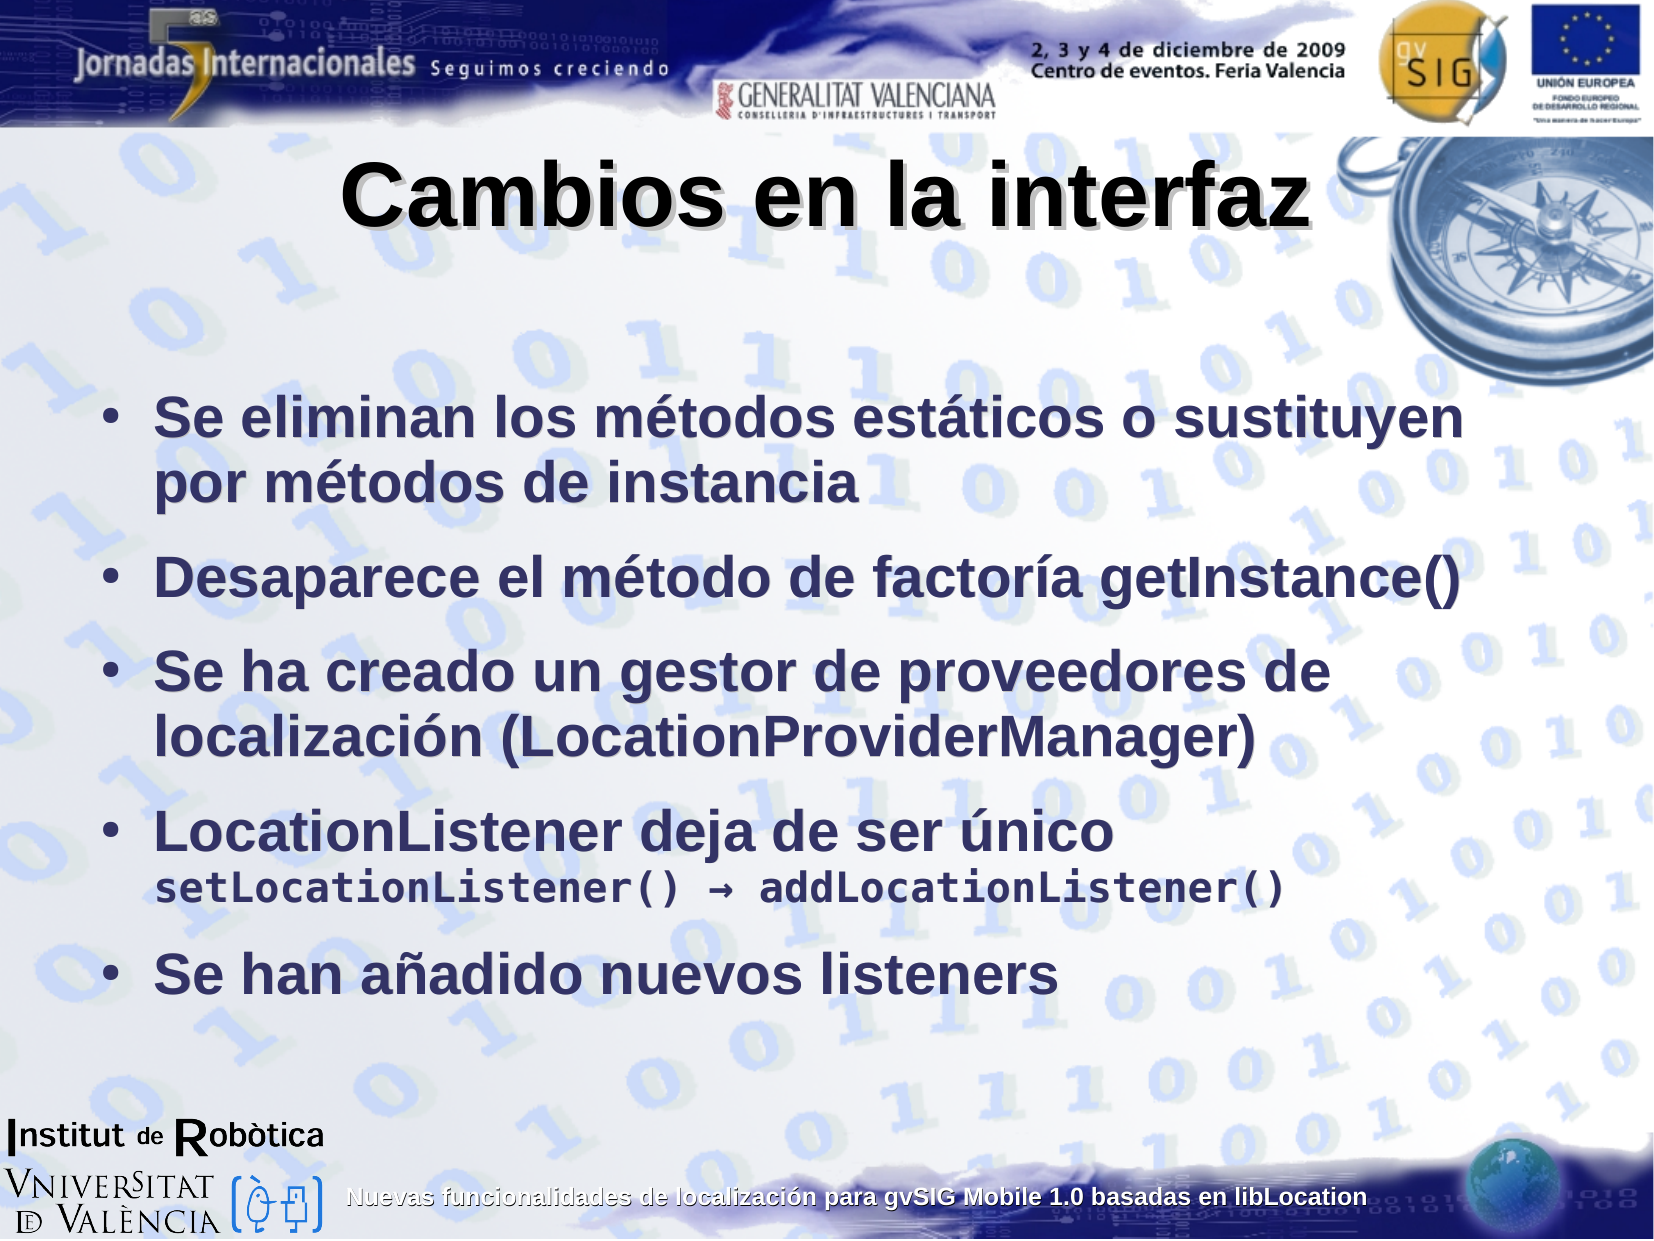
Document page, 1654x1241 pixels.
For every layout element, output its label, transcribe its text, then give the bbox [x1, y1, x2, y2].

list Se eliminan los métodos estáticos o sustituyen por métodos de instancia Desaparece el método de factoría getInstance() Se ha creado un gestor de proveedores de localización (LocationProviderManager) LocationListener deja de ser único setLocationListener() → addLocationListener() Se han añadido nuevos listeners [82, 290, 1571, 1109]
picture [0, 0, 1654, 1239]
title Cambios en la interfaz [82, 90, 1571, 290]
